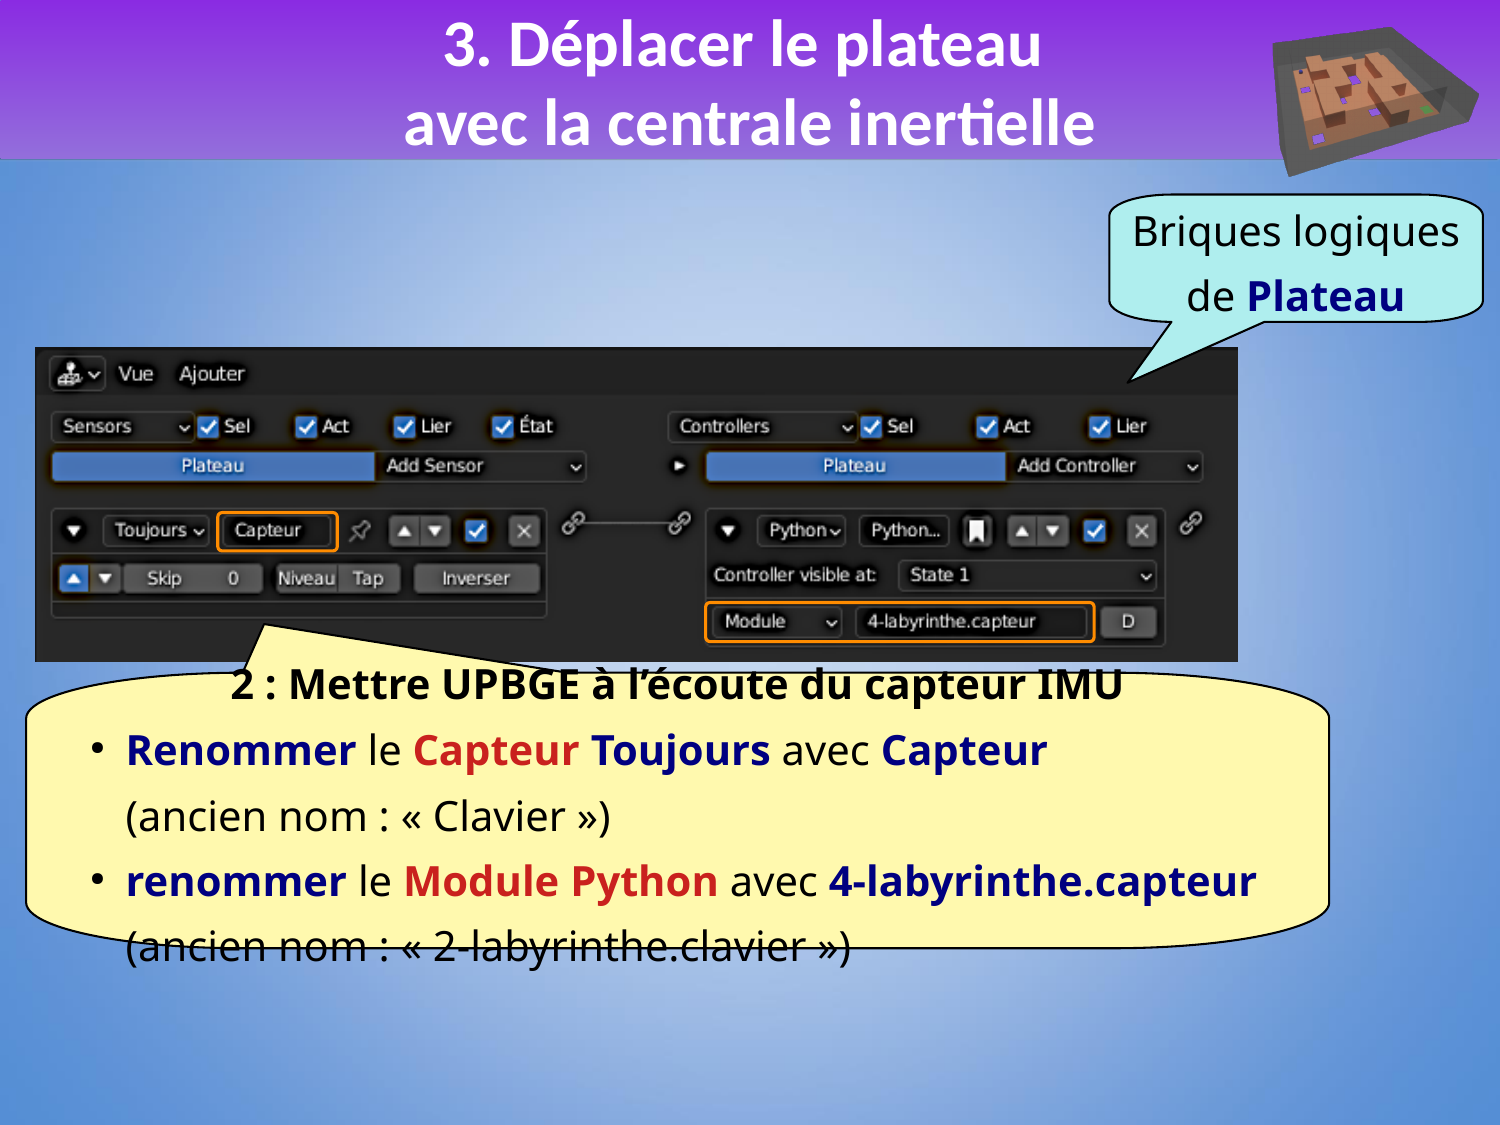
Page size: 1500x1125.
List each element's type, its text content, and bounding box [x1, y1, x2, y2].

text_box Briques logiques de Plateau [1109, 194, 1483, 383]
picture [0, 27, 1500, 1125]
text_box 3. Déplacer le plateau avec la centrale inertielle [0, 0, 1500, 159]
text_box 2 : Mettre UPBGE à l’écoute du capteur IMU Renommer le Capteur Toujours avec Capteur (ancien nom : « Clavier ») renommer le Module Python avec 4-labyrinthe.capteur (ancien nom : « 2-labyrinthe.clavier ») [26, 624, 1330, 949]
